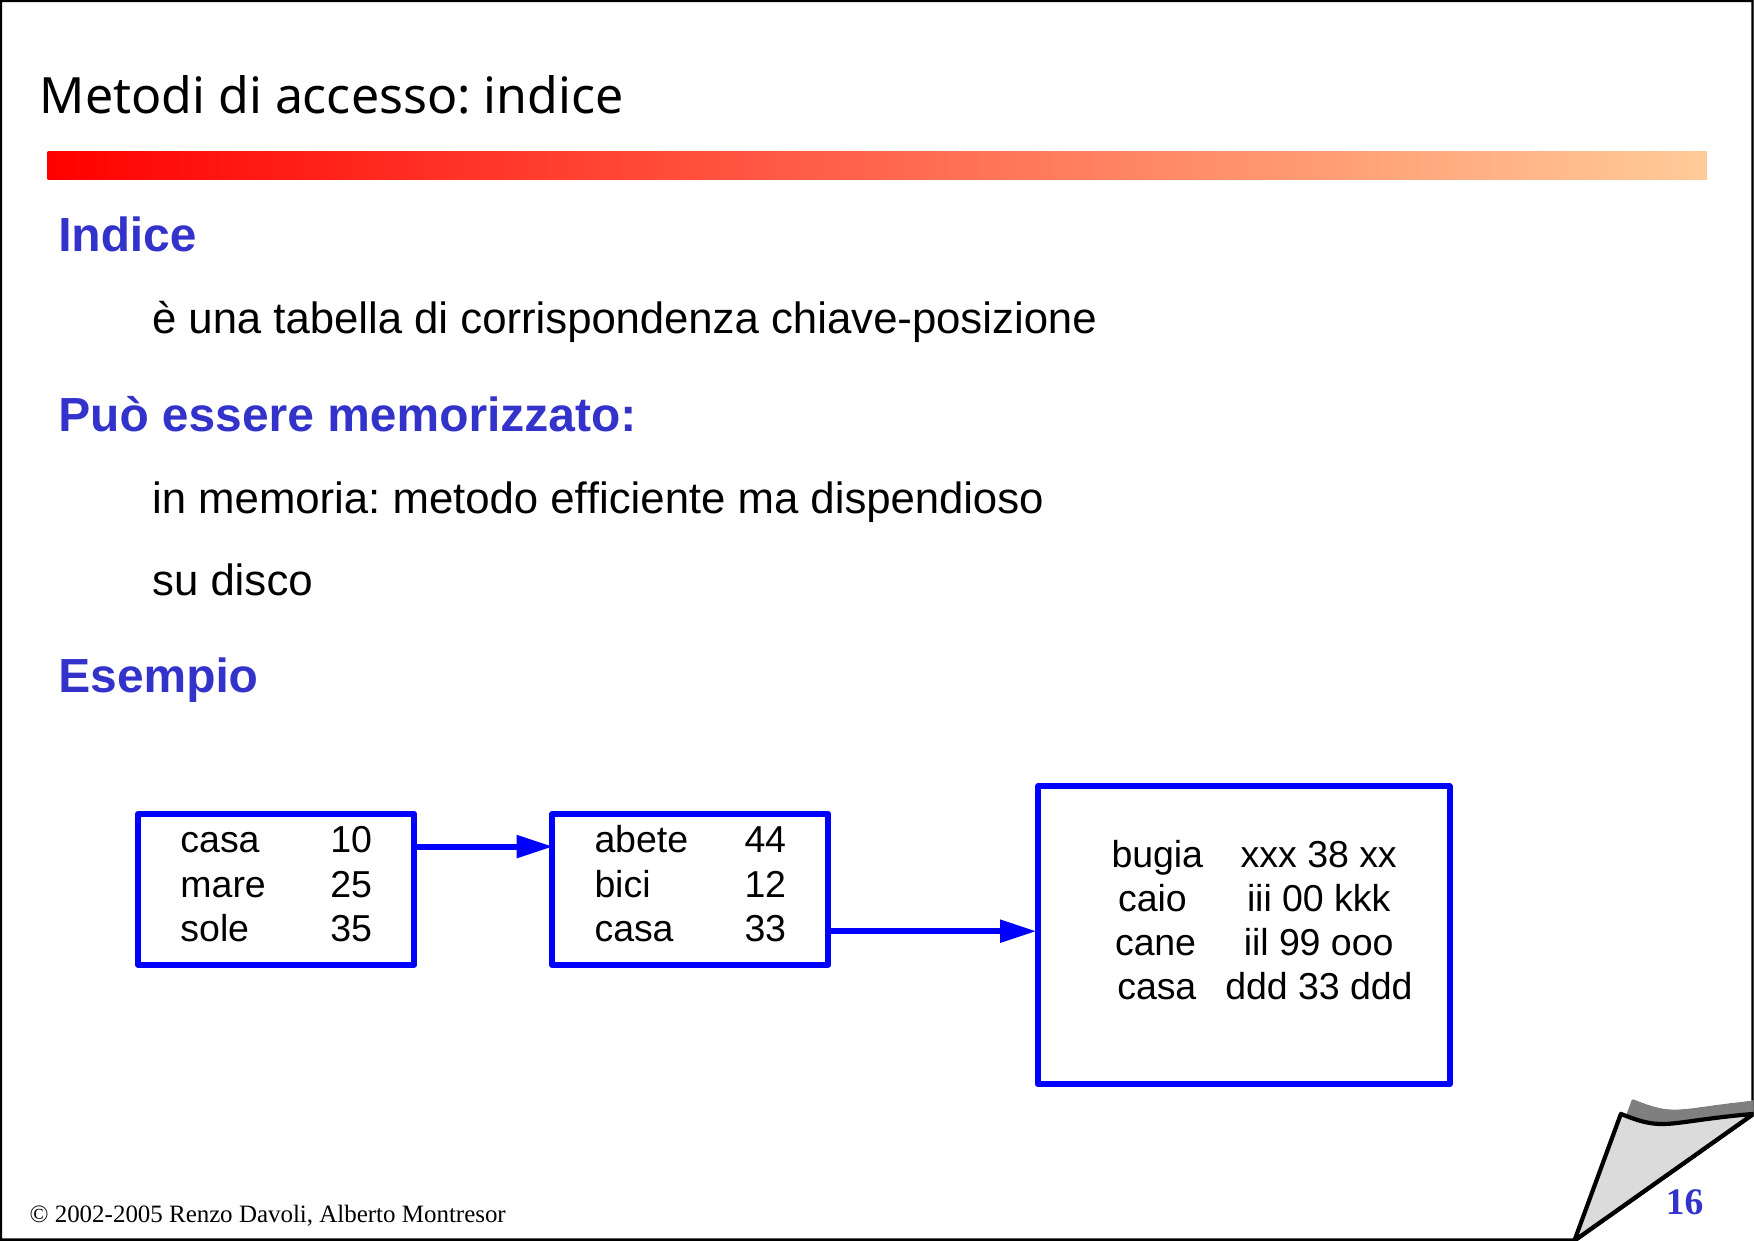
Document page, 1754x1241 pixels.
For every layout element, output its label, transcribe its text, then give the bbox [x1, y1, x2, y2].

text_box Start [1469, 152, 1474, 179]
text_box bugia xxx 38 xx caio iii 00 kkk cane iil 99 ooo casa ddd 33 ddd [1037, 786, 1450, 1085]
title Metodi di accesso: indice [40, 49, 1713, 144]
list Indice è una tabella di corrispondenza chiave-posizione Può essere memorizzato: in memoria: metodo efficiente ma dispendioso su disco Esempio [58, 206, 1695, 815]
text_box abete 44 bici 12 casa 33 [552, 813, 829, 965]
text_box casa 10 mare 25 sole 35 [138, 813, 415, 965]
text_box 6-11 [1074, 152, 1078, 179]
